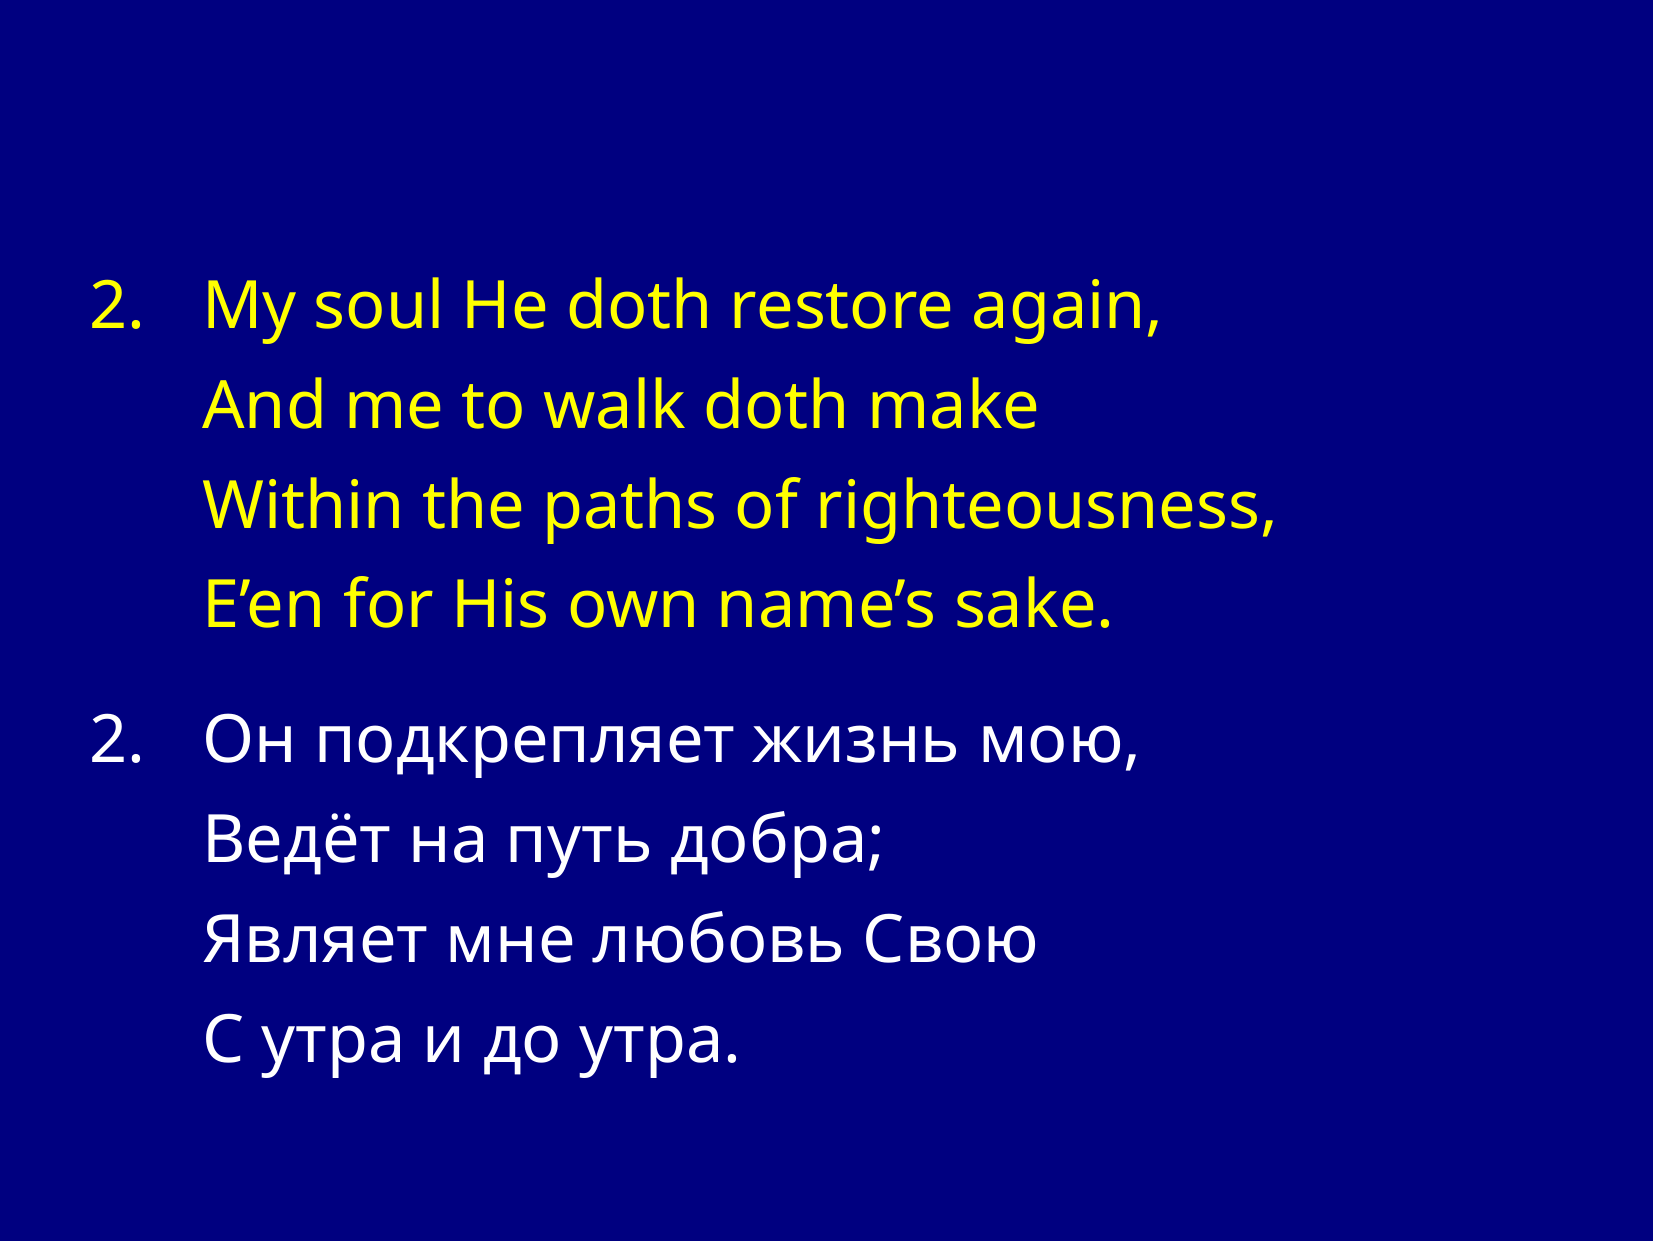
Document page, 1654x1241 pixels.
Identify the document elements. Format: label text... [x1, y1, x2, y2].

text_box 2. My soul He doth restore again, And me to walk doth make Within the paths of righteousness, E’en for His own name’s sake. [75, 150, 1576, 638]
text_box 2. Он подкрепляет жизнь мою, Ведёт на путь добра; Являет мне любовь Свою С утра и до утра. [75, 675, 1576, 1163]
